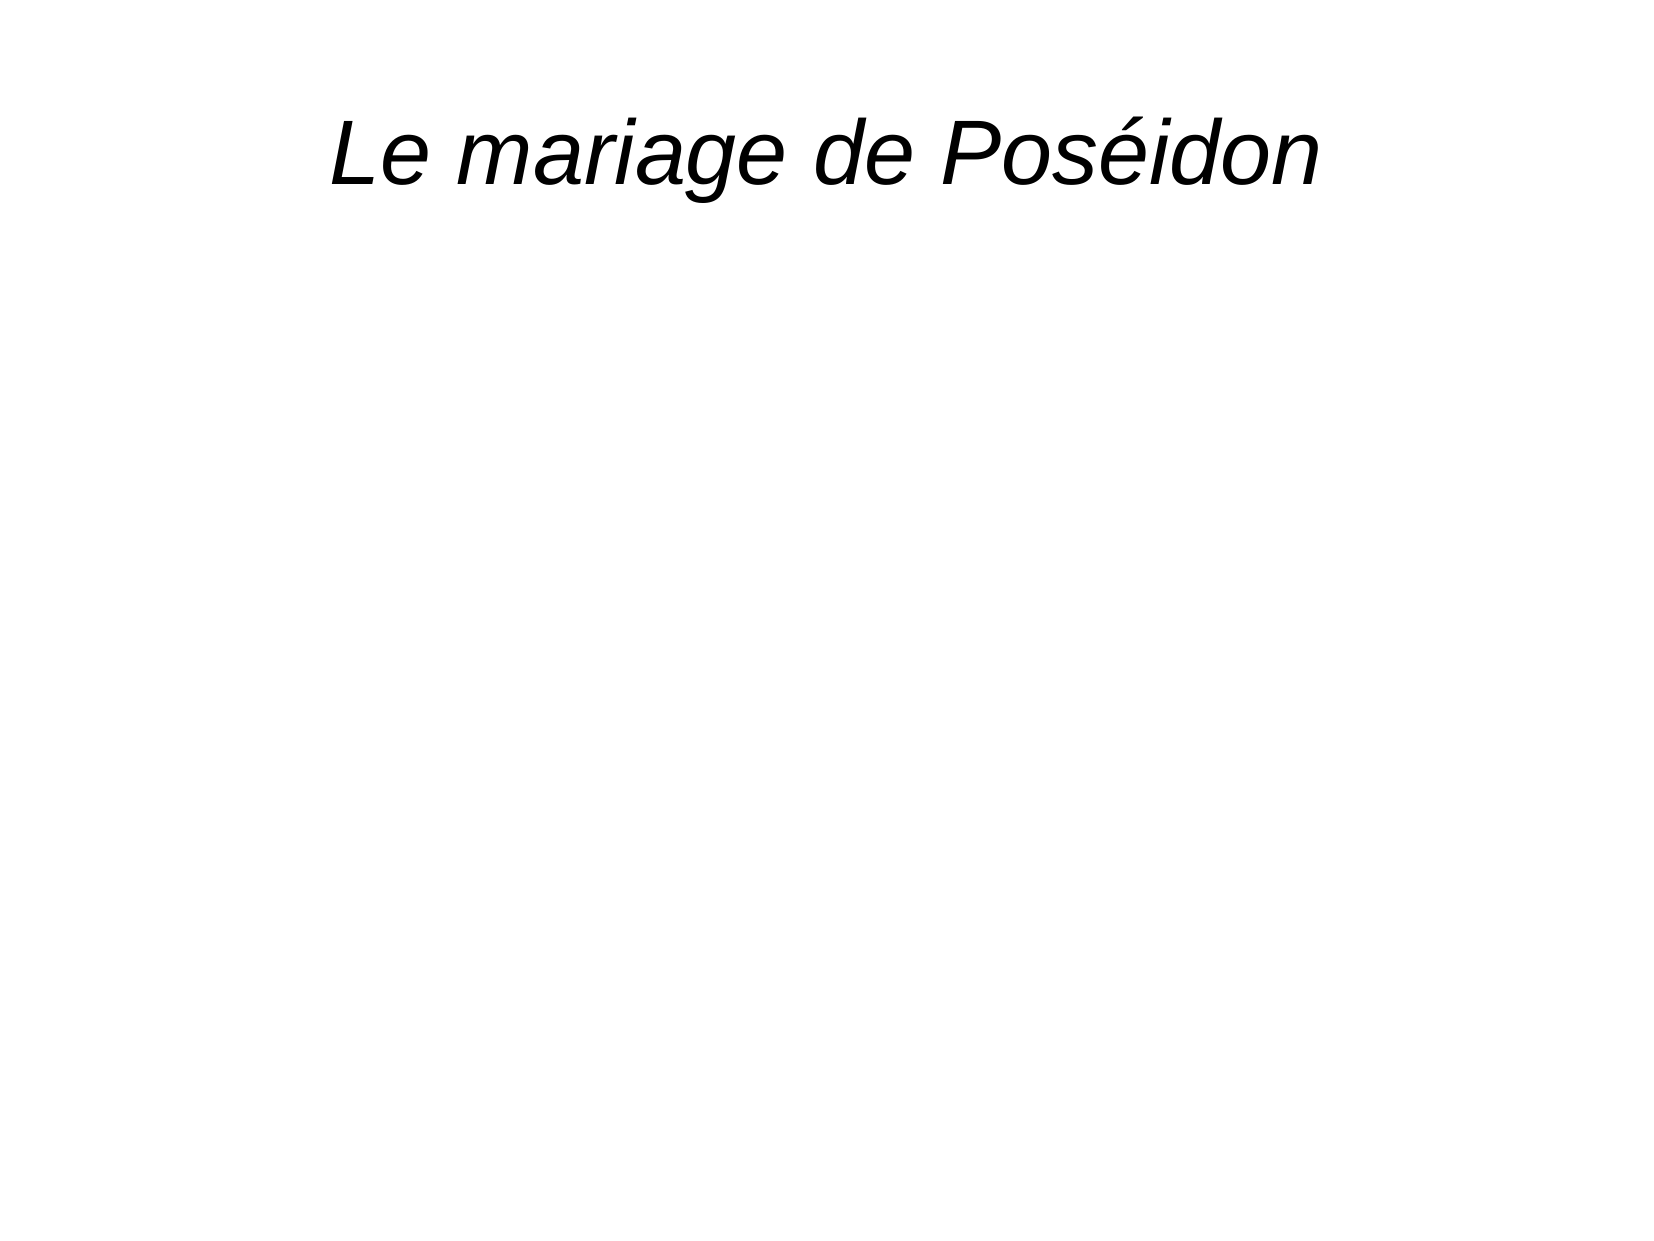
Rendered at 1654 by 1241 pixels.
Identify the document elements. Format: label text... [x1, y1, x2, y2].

title Le mariage de Poséidon [82, 49, 1571, 257]
